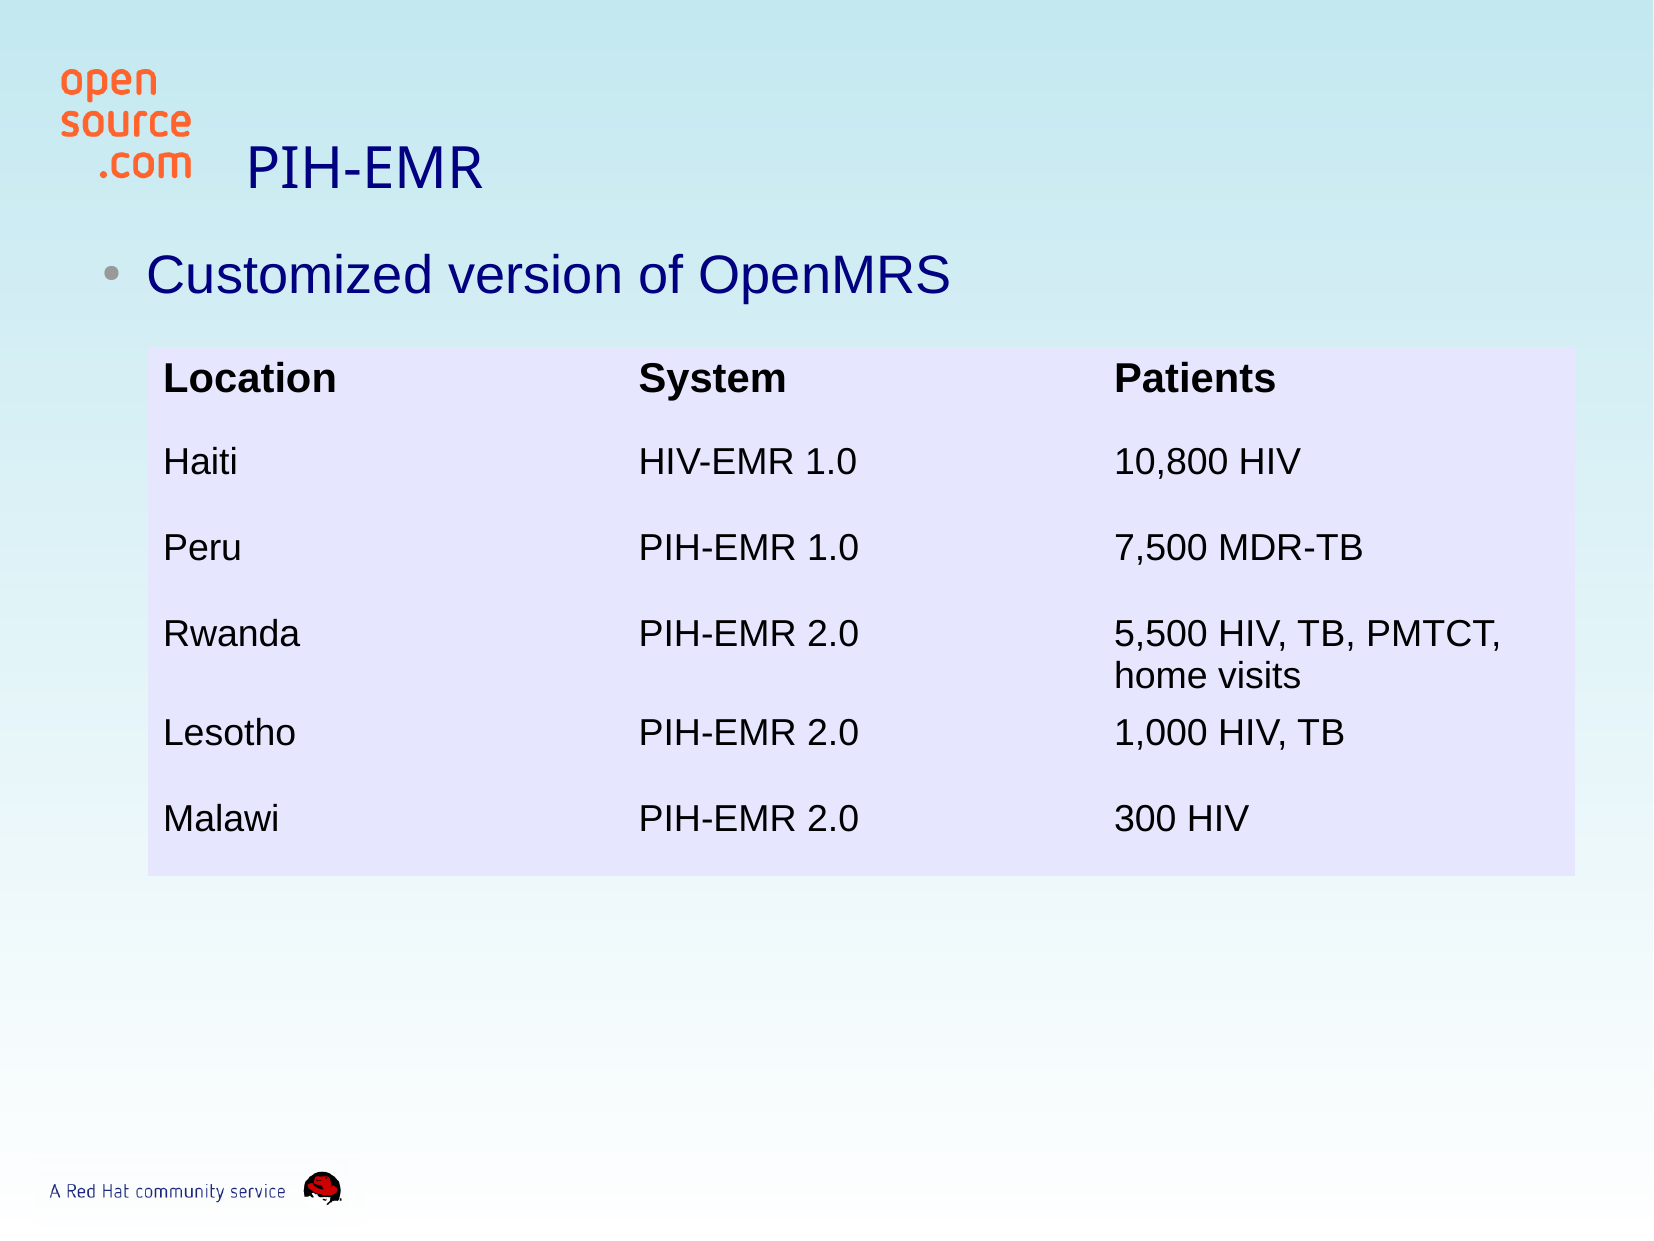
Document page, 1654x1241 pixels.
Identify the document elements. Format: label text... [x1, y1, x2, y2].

table_cell Haiti [148, 433, 624, 519]
list Customized version of OpenMRS [86, 244, 1576, 1039]
table_cell PIH-EMR 2.0 [624, 605, 1099, 704]
table_cell 10,800 HIV [1099, 433, 1575, 519]
table_header Location [148, 347, 624, 433]
table_cell Peru [148, 519, 624, 605]
table_cell PIH-EMR 2.0 [624, 704, 1099, 790]
table_cell PIH-EMR 1.0 [624, 519, 1099, 605]
table_cell PIH-EMR 2.0 [624, 790, 1099, 876]
table_header Patients [1099, 347, 1575, 433]
picture [0, 0, 1654, 1241]
table_cell Malawi [148, 790, 624, 876]
table_cell Rwanda [148, 605, 624, 704]
text_box PIH-EMR [230, 118, 1570, 347]
table_cell Lesotho [148, 704, 624, 790]
table_cell 300 HIV [1099, 790, 1575, 876]
table_cell 1,000 HIV, TB [1099, 704, 1575, 790]
table_cell HIV-EMR 1.0 [624, 433, 1099, 519]
table_header System [624, 347, 1099, 433]
table_cell 7,500 MDR-TB [1099, 519, 1575, 605]
table_cell 5,500 HIV, TB, PMTCT, home visits [1099, 605, 1575, 704]
